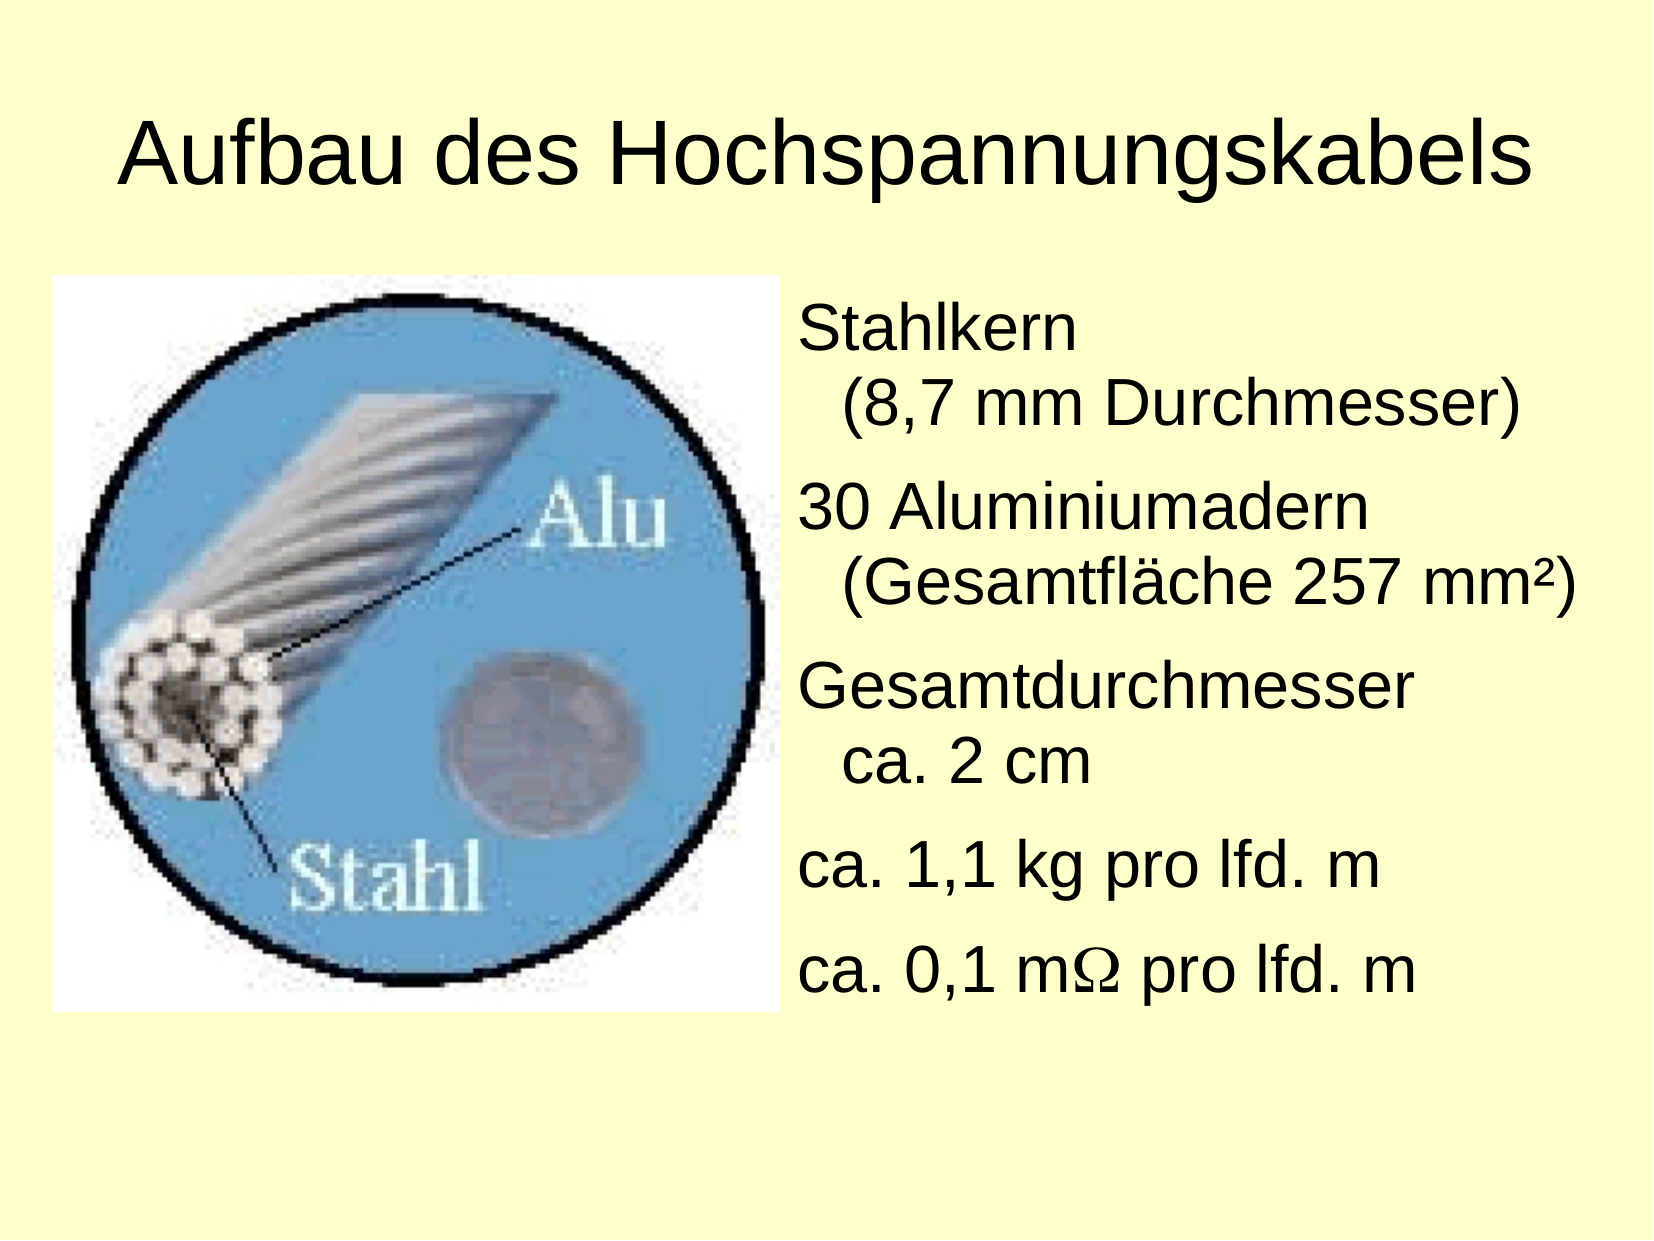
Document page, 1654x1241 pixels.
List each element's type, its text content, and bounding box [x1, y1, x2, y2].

picture [53, 275, 780, 1012]
list Stahlkern (8,7 mm Durchmesser) 30 Aluminiumadern (Gesamtfläche 257 mm²) Gesamtdurchmesser ca. 2 cm ca. 1,1 kg pro lfd. m ca. 0,1 mW pro lfd. m [797, 290, 1625, 1109]
title Aufbau des Hochspannungskabels [82, 49, 1571, 257]
